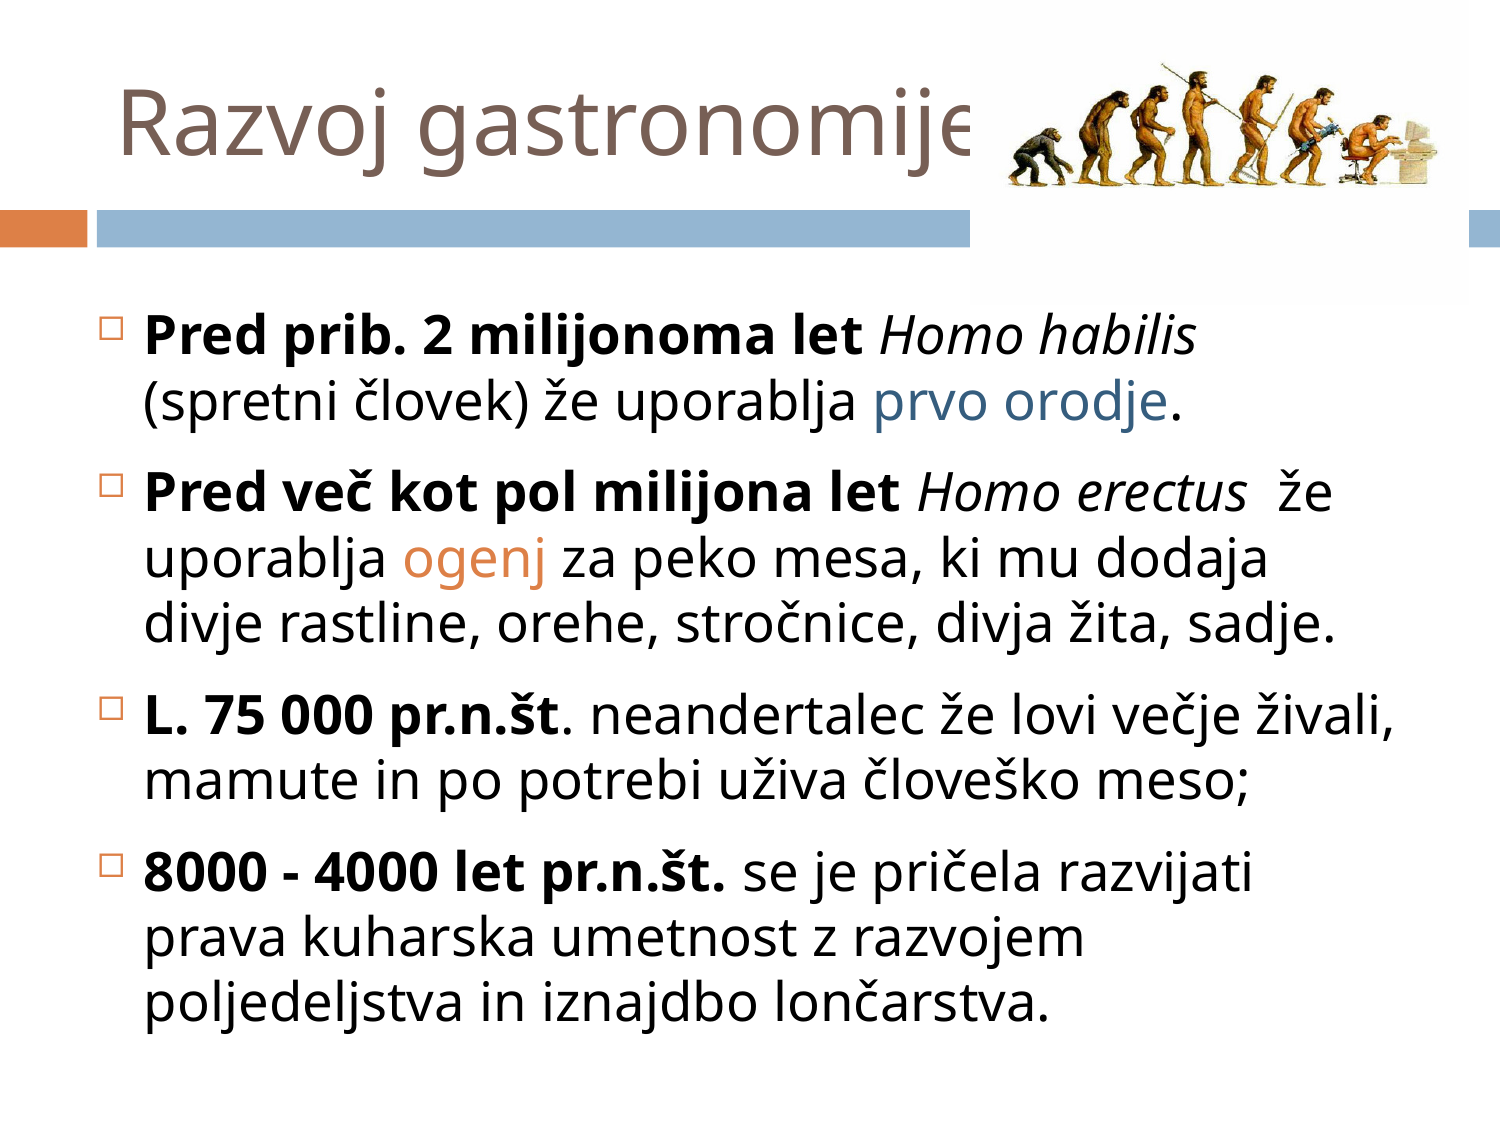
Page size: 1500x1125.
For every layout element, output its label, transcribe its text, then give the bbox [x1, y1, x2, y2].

list Pred prib. 2 milijonoma let Homo habilis (spretni človek) že uporablja prvo orodje. Pred več kot pol milijona let Homo erectus že uporablja ogenj za peko mesa, ki mu dodaja divje rastline, orehe, stročnice, divja žita, sadje. L. 75 000 pr.n.št. neandertalec že lovi večje živali, mamute in po potrebi uživa človeško meso; 8000 - 4000 let pr.n.št. se je pričela razvijati prava kuharska umetnost z razvojem poljedeljstva in iznajdbo lončarstva. [82, 292, 1420, 1102]
picture [970, 0, 1469, 305]
title Razvoj gastronomije [100, 37, 970, 200]
